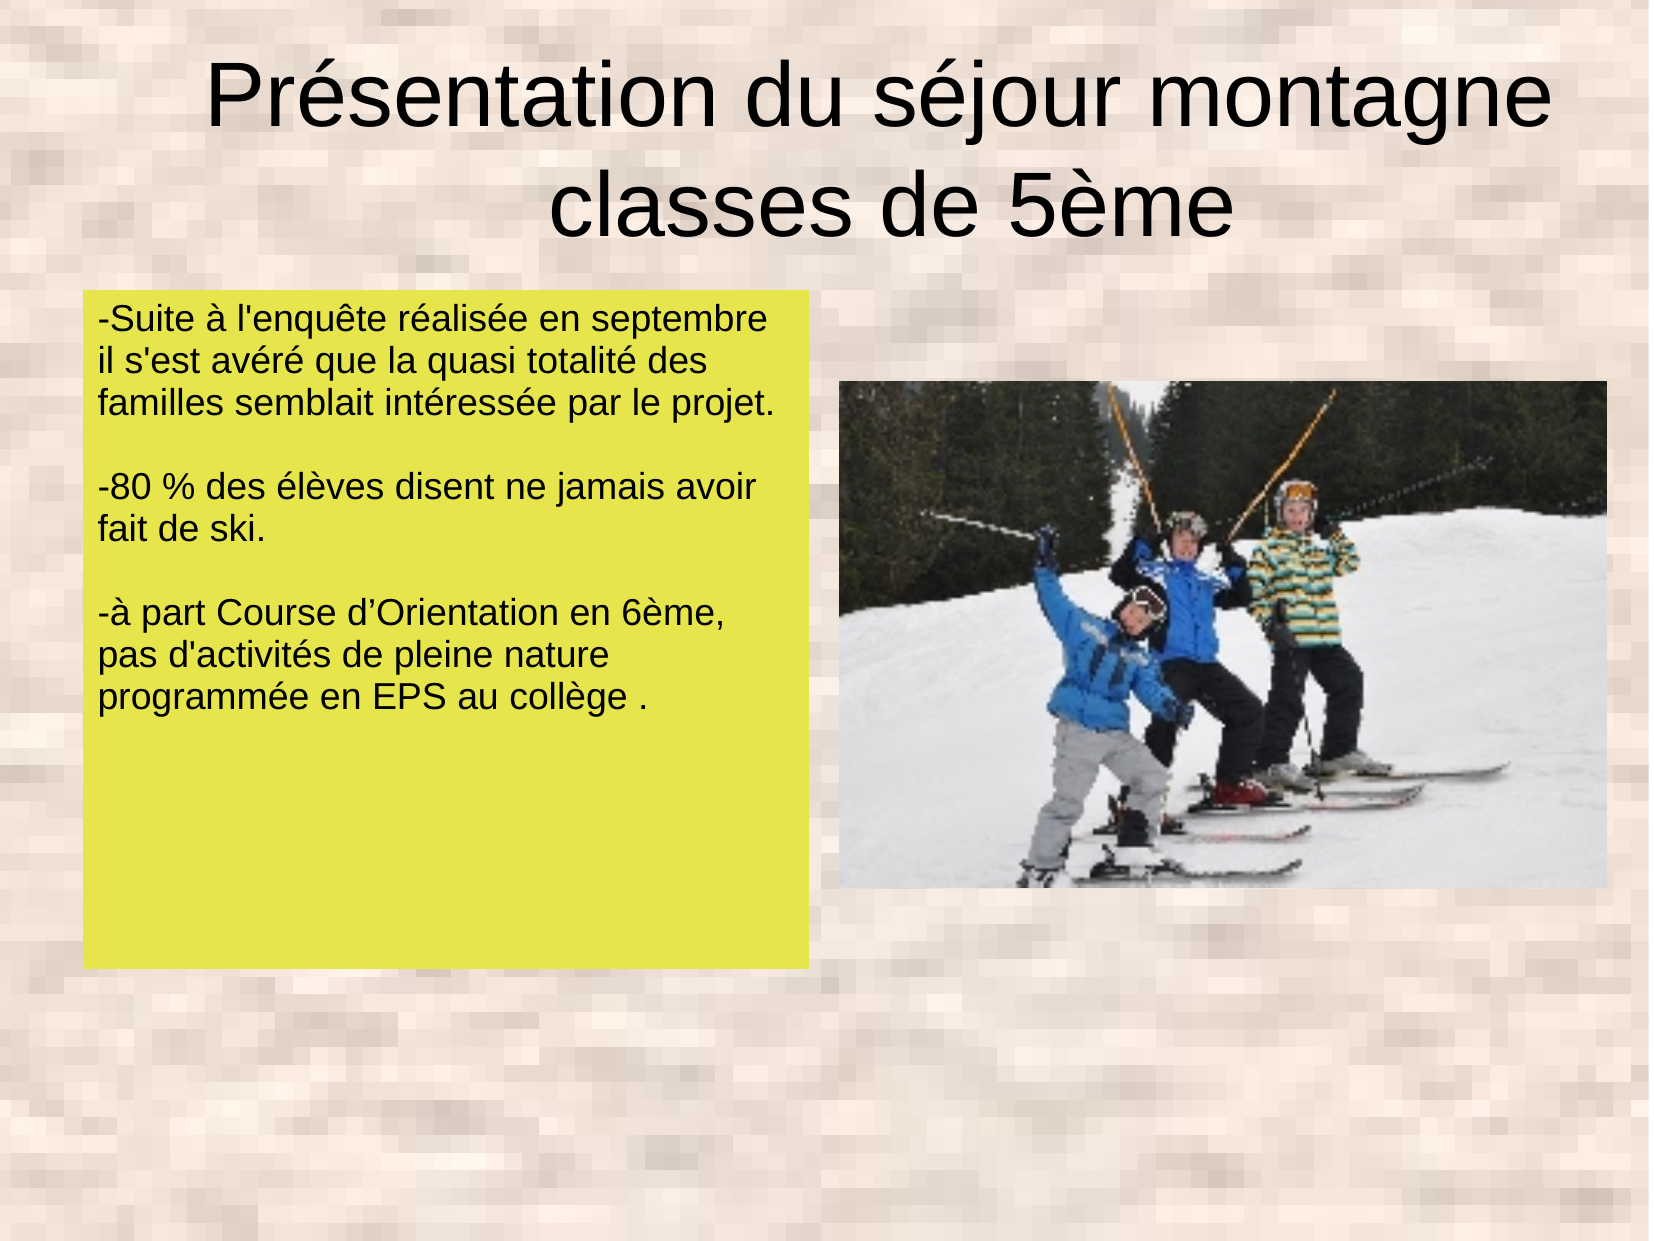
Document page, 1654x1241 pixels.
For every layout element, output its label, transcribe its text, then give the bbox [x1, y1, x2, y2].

picture [0, 0, 1649, 1241]
table_header -Suite à l'enquête réalisée en septembre il s'est avéré que la quasi totalité des familles semblait intéressée par le projet. -80 % des élèves disent ne jamais avoir fait de ski. -à part Course d’Orientation en 6ème, pas d'activités de pleine nature programmée en EPS au collège . [83, 290, 809, 969]
title Présentation du séjour montagne classes de 5ème [149, 34, 1638, 257]
